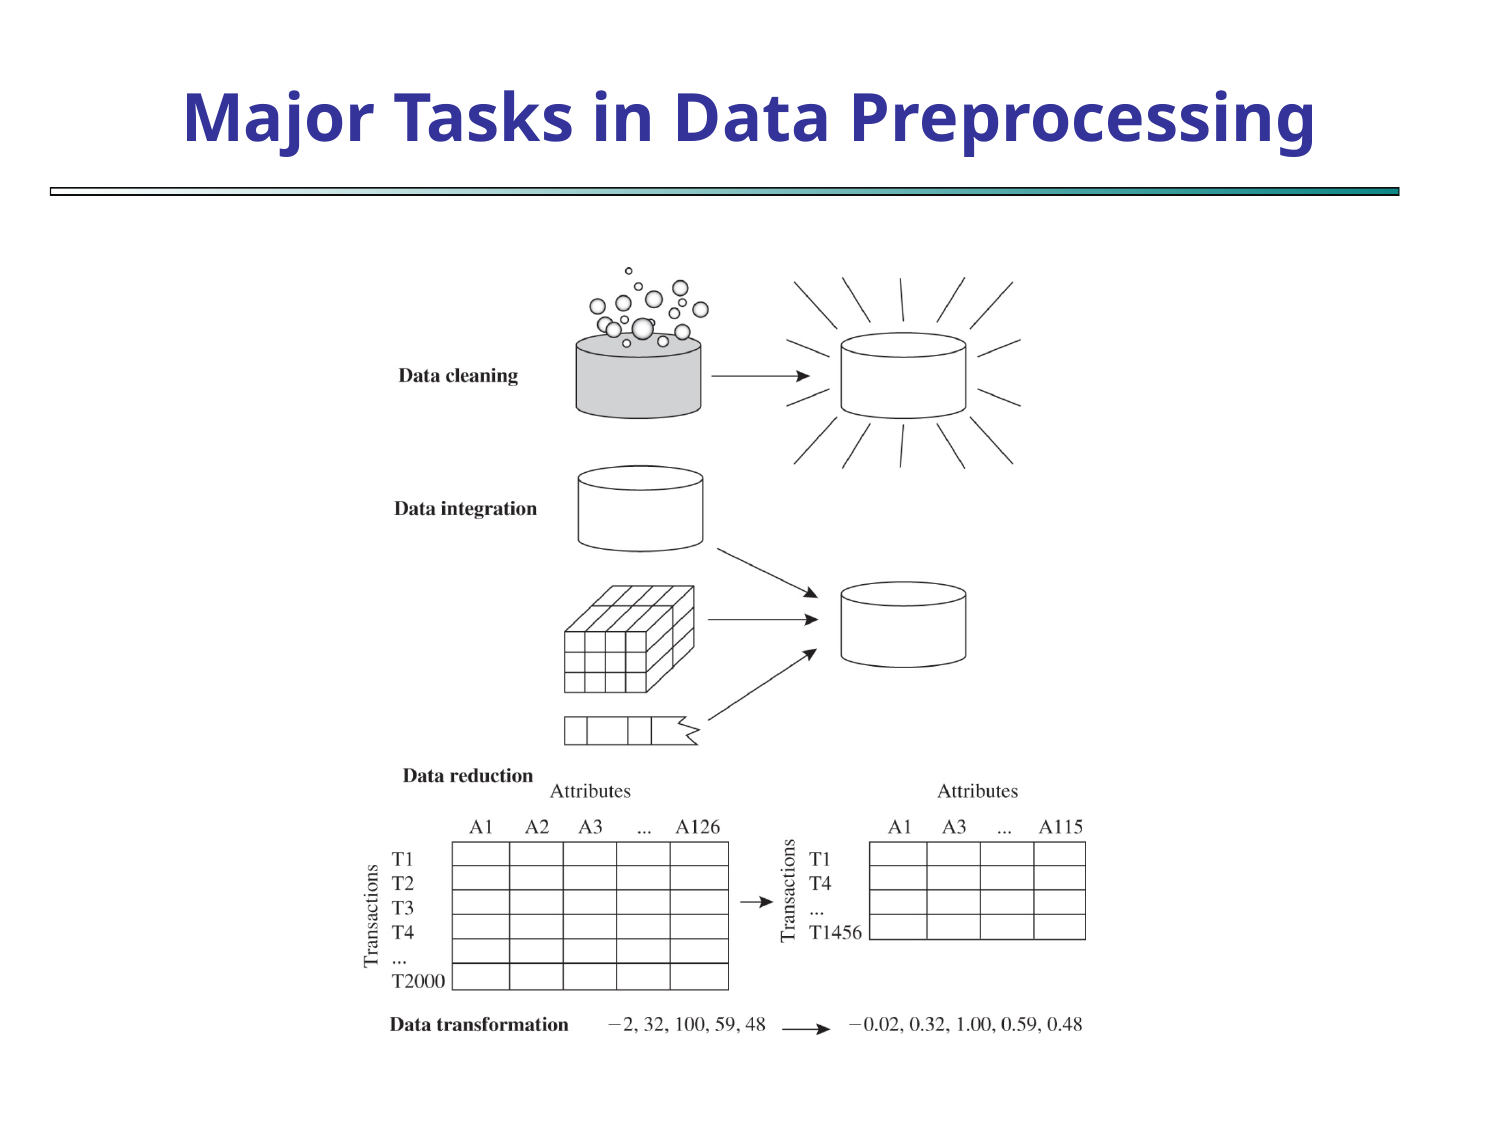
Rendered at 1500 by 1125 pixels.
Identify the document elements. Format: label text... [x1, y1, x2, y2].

picture [360, 267, 1086, 1036]
title Major Tasks in Data Preprocessing [0, 49, 1500, 163]
